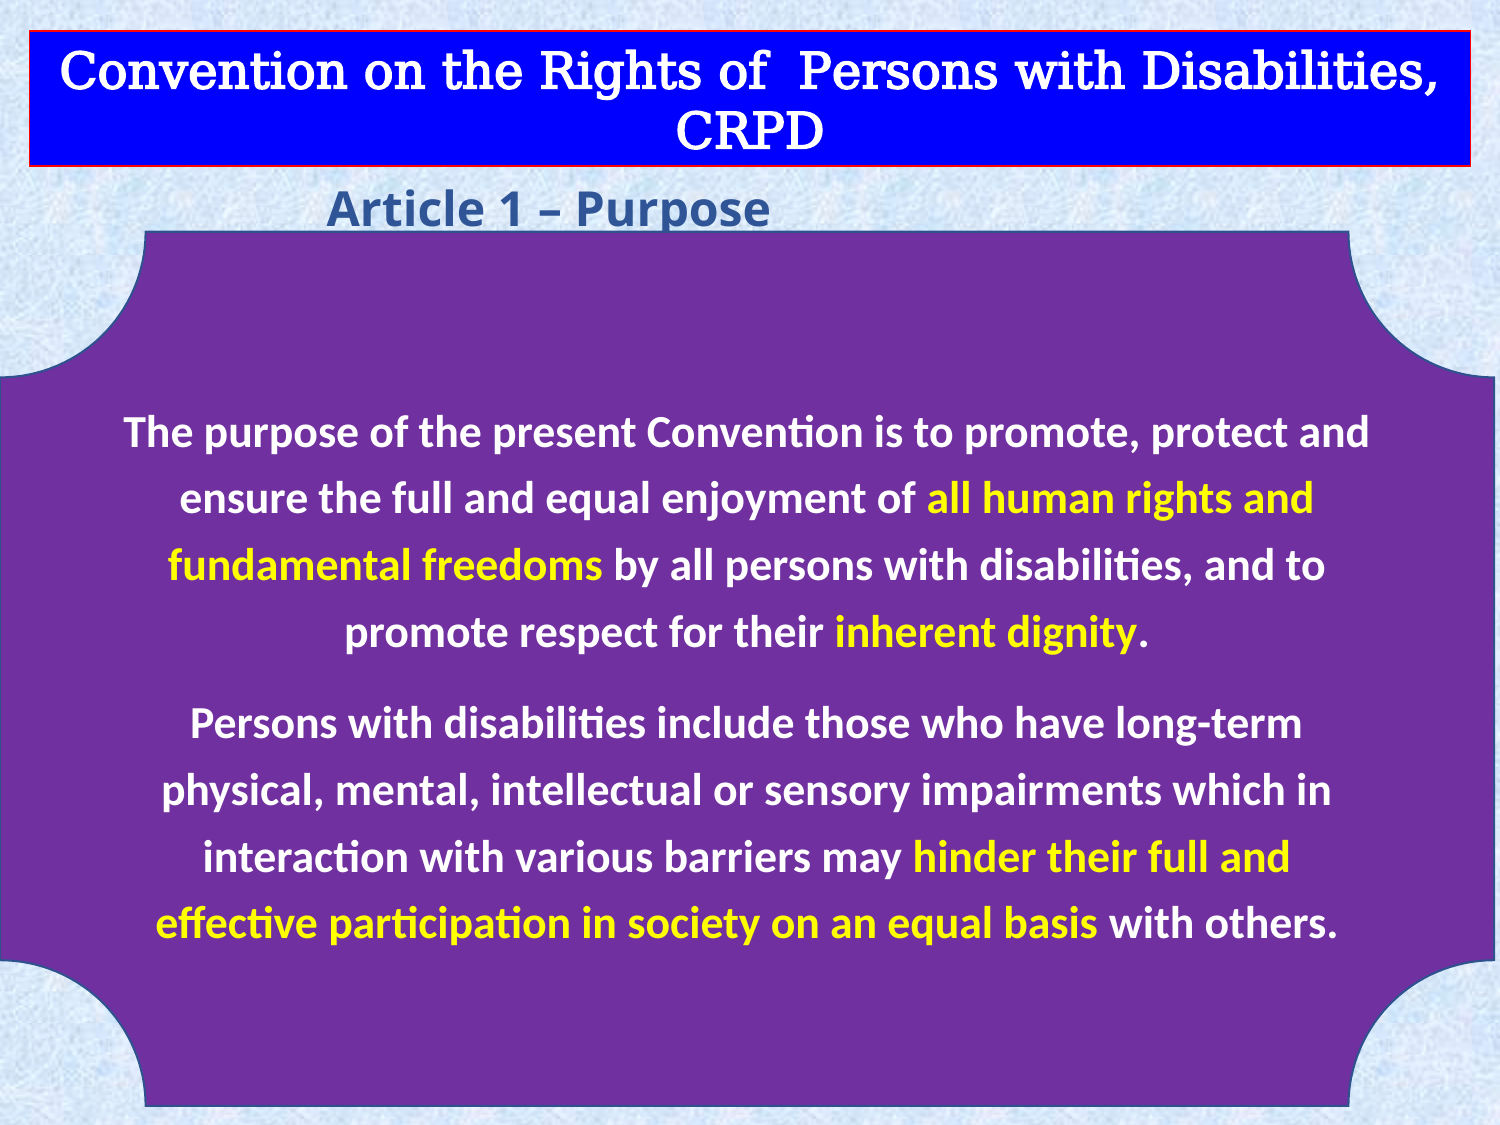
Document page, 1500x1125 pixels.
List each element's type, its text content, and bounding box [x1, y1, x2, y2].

title Article 1 – Purpose [17, 125, 1081, 244]
text_box The purpose of the present Convention is to promote, protect and ensure the full and equal enjoyment of all human rights and fundamental freedoms by all persons with disabilities, and to promote respect for their inherent dignity. Persons with disabilities include those who have long-term physical, mental, intellectual or sensory impairments which in interaction with various barriers may hinder their full and effective participation in society on an equal basis with others. [0, 231, 1495, 1106]
text_box Convention on the Rights of Persons with Disabilities, CRPD [29, 31, 1471, 166]
